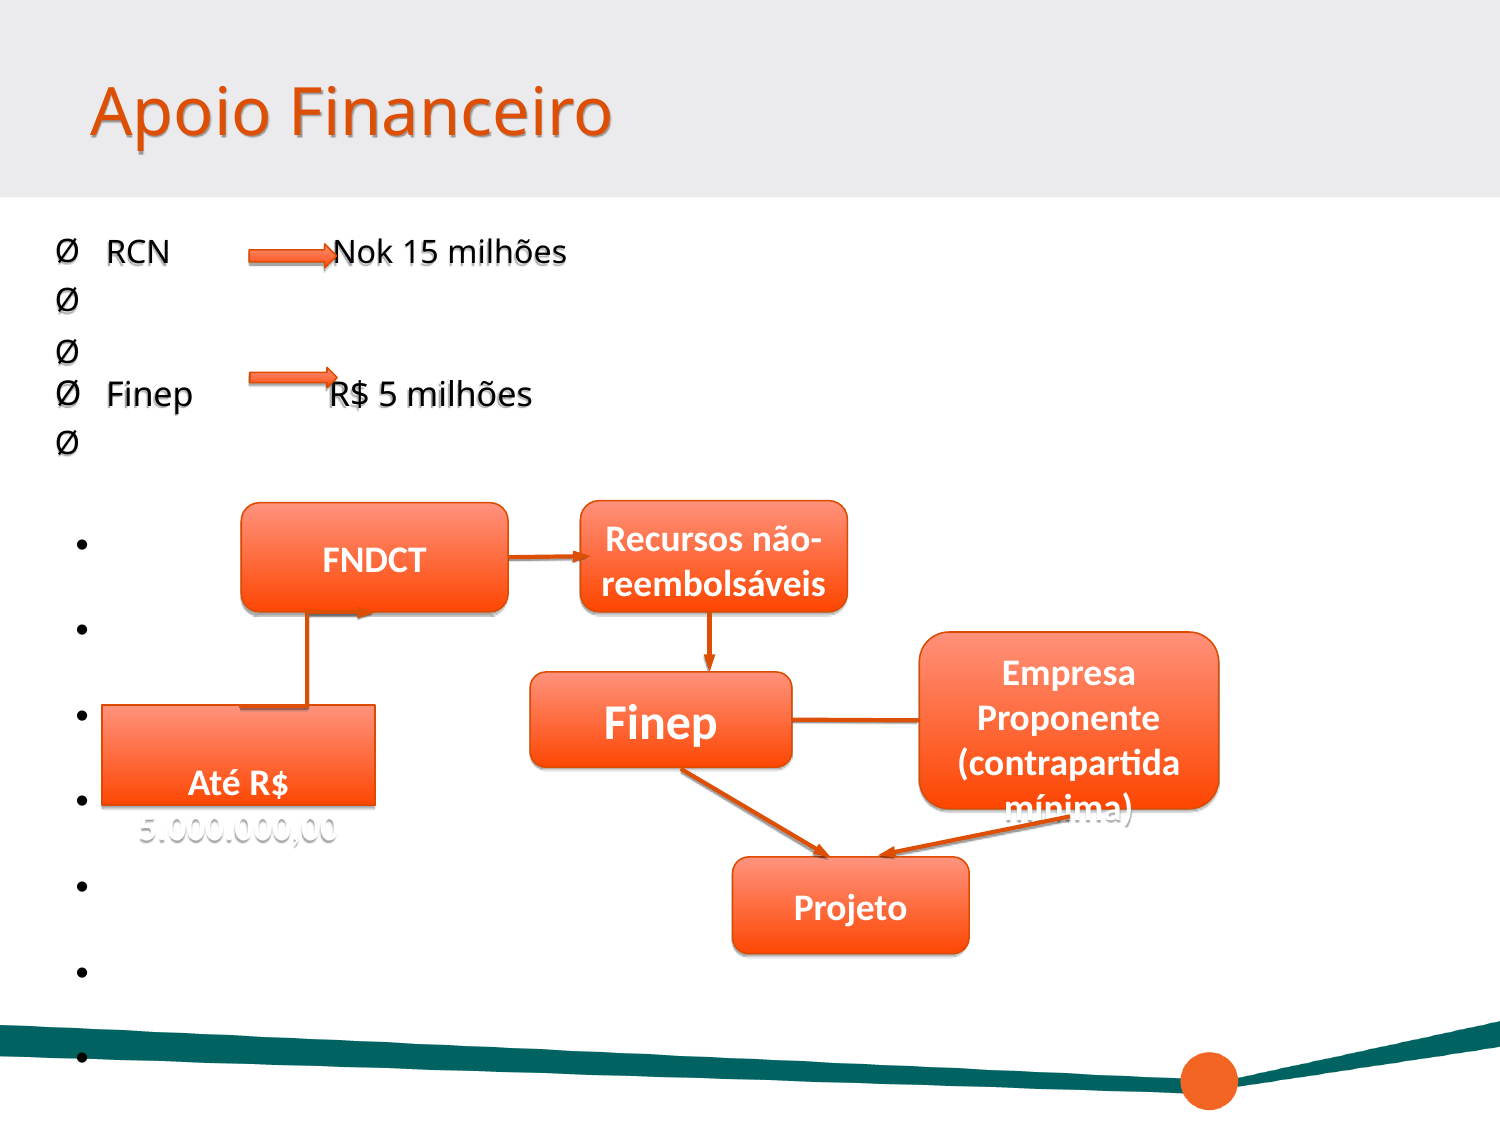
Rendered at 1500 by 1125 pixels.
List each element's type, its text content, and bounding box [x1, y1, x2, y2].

title Apoio Financeiro [75, 45, 1426, 173]
text_box [249, 367, 338, 388]
text_box FNDCT [241, 502, 509, 612]
text_box Finep [530, 671, 792, 768]
text_box Projeto [732, 856, 970, 954]
text_box Recursos não-reembolsáveis [580, 500, 848, 612]
text_box [39, 428, 1426, 1035]
text_box [249, 243, 337, 268]
text_box Empresa Proponente (contrapartida mínima) [919, 632, 1219, 809]
text_box Até R$ 5.000.000,00 [102, 705, 375, 805]
list RCN Nok 15 milhões Finep R$ 5 milhões [39, 231, 1404, 421]
